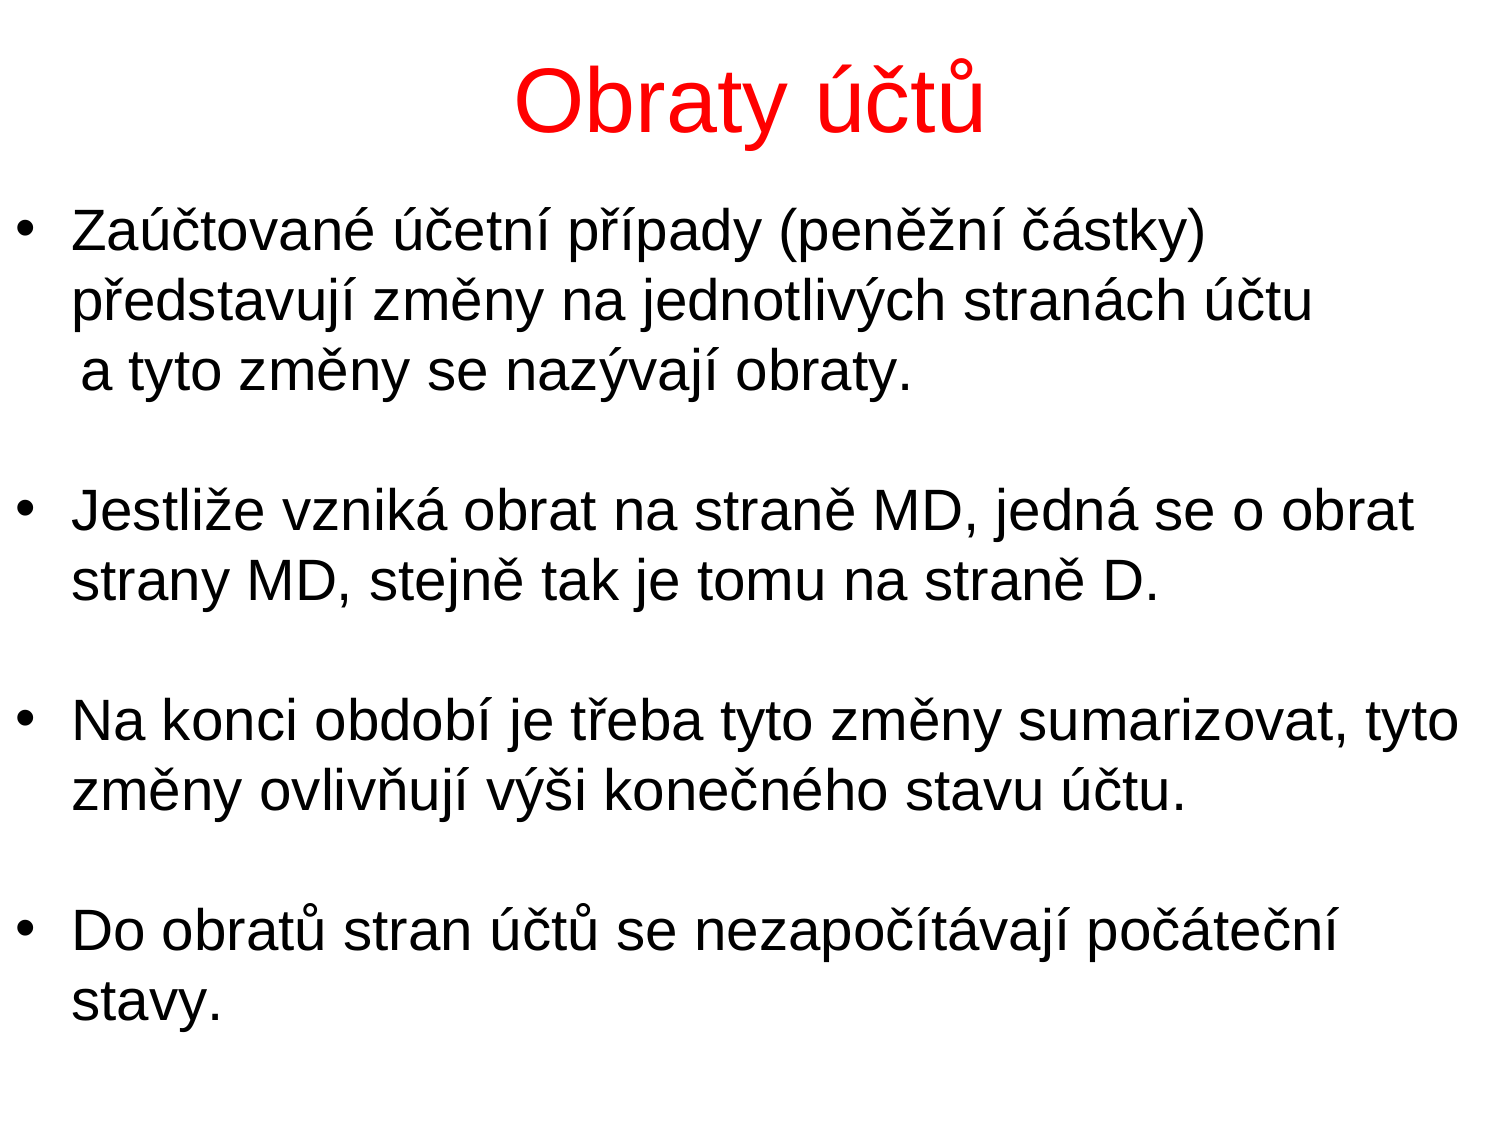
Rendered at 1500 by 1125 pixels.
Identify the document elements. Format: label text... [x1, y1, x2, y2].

list Zaúčtované účetní případy (peněžní částky) představují změny na jednotlivých stranách účtu a tyto změny se nazývají obraty. Jestliže vzniká obrat na straně MD, jedná se o obrat strany MD, stejně tak je tomu na straně D. Na konci období je třeba tyto změny sumarizovat, tyto změny ovlivňují výši konečného stavu účtu. Do obratů stran účtů se nezapočítávají počáteční stavy. [0, 184, 1500, 1125]
title Obraty účtů [76, 31, 1425, 161]
